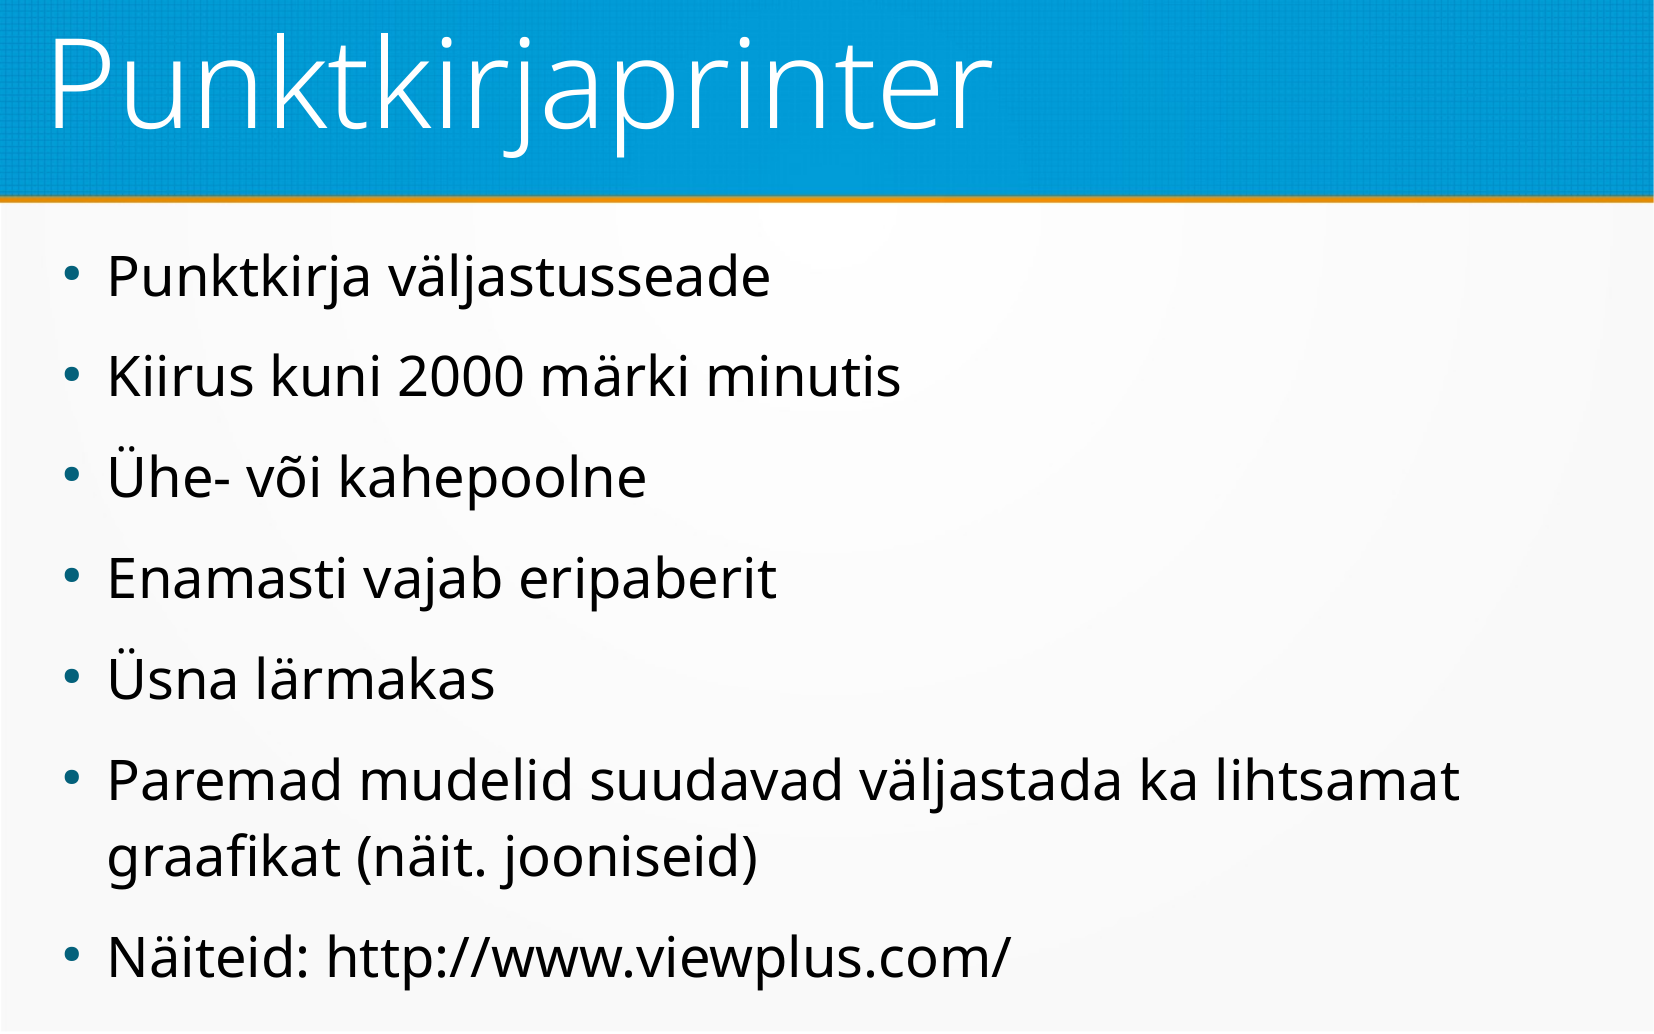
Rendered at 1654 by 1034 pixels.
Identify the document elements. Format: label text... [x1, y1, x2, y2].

title Punktkirjaprinter [43, 0, 1619, 166]
picture [0, 195, 1654, 1034]
list Punktkirja väljastusseade Kiirus kuni 2000 märki minutis Ühe- või kahepoolne Enamasti vajab eripaberit Üsna lärmakas Paremad mudelid suudavad väljastada ka lihtsamat graafikat (näit. jooniseid) Näiteid: http://www.viewplus.com/ [47, 236, 1607, 1002]
